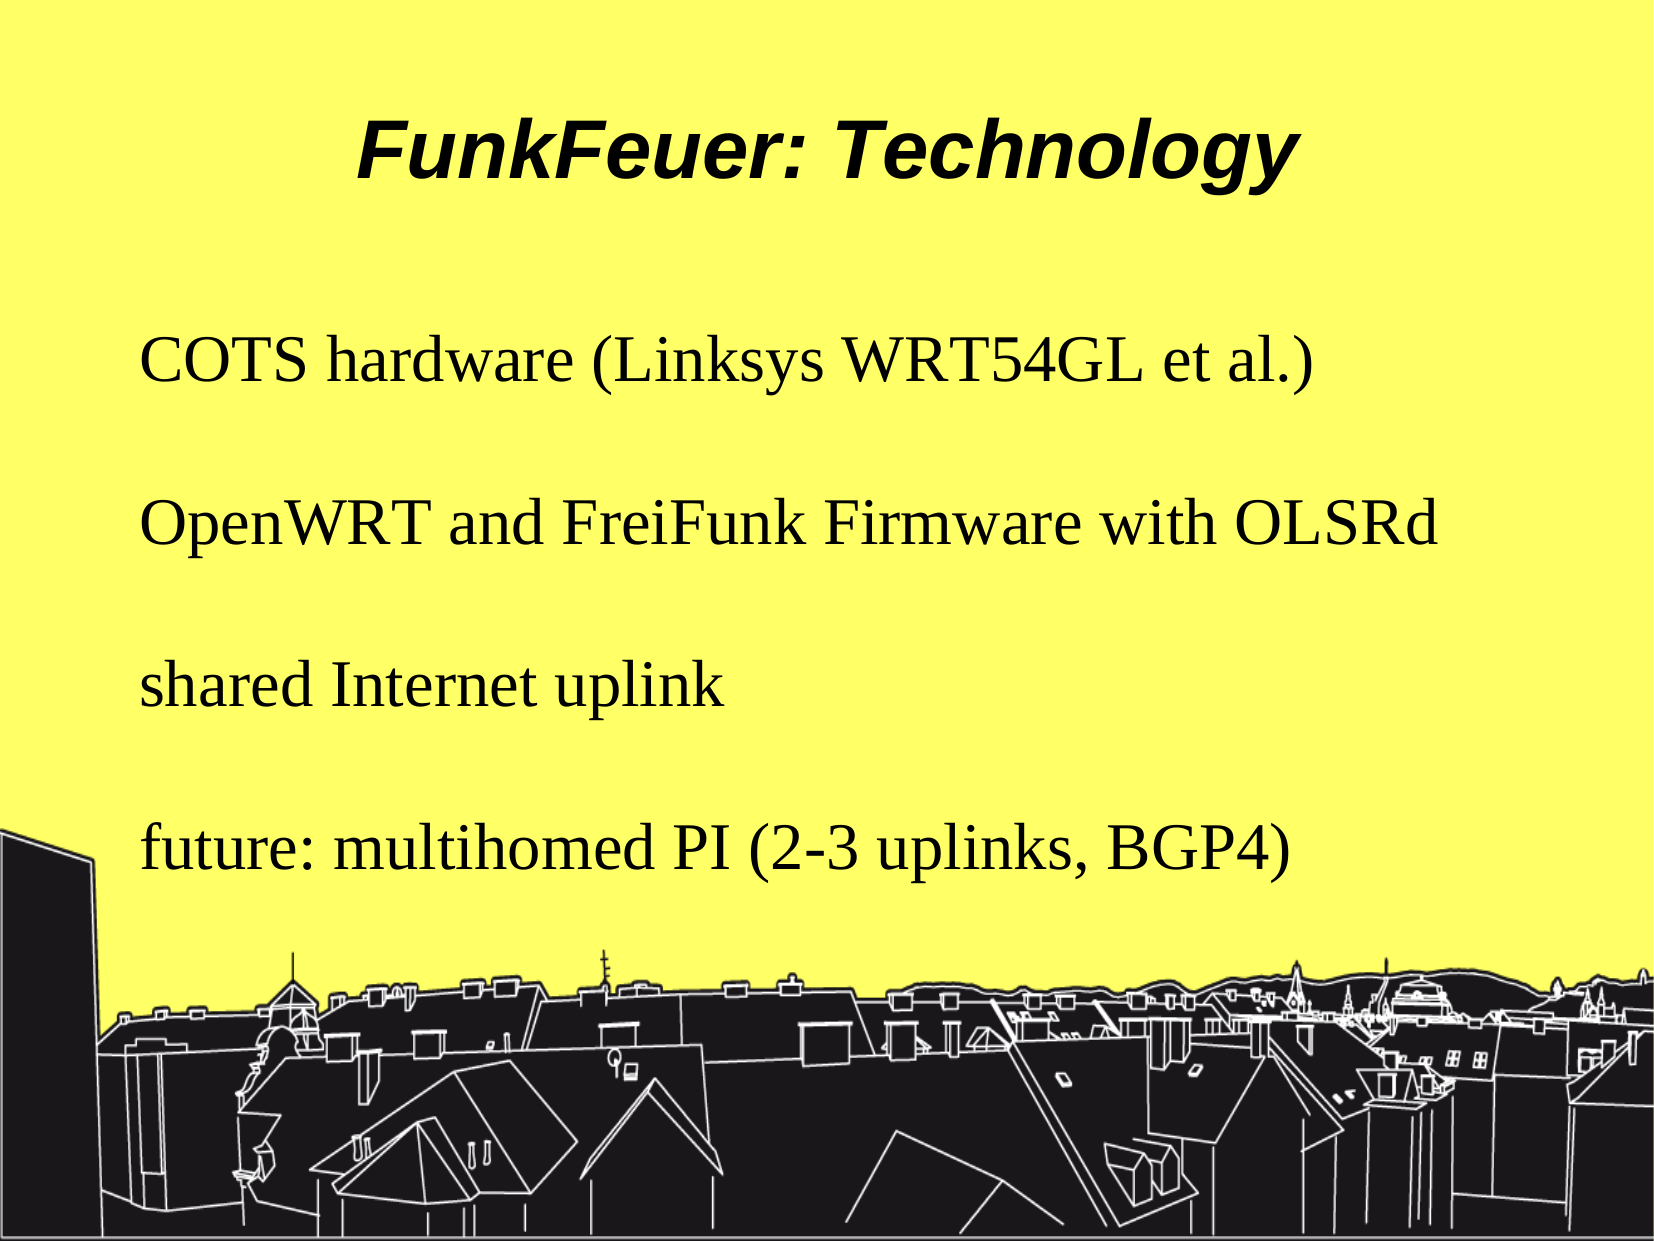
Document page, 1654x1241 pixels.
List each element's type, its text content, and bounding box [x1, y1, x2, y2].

picture [0, 827, 1654, 1241]
list COTS hardware (Linksys WRT54GL et al.) OpenWRT and FreiFunk Firmware with OLSRd shared Internet uplink future: multihomed PI (2-3 uplinks, BGP4) [121, 322, 1561, 1118]
title FunkFeuer: Technology [121, 46, 1534, 254]
